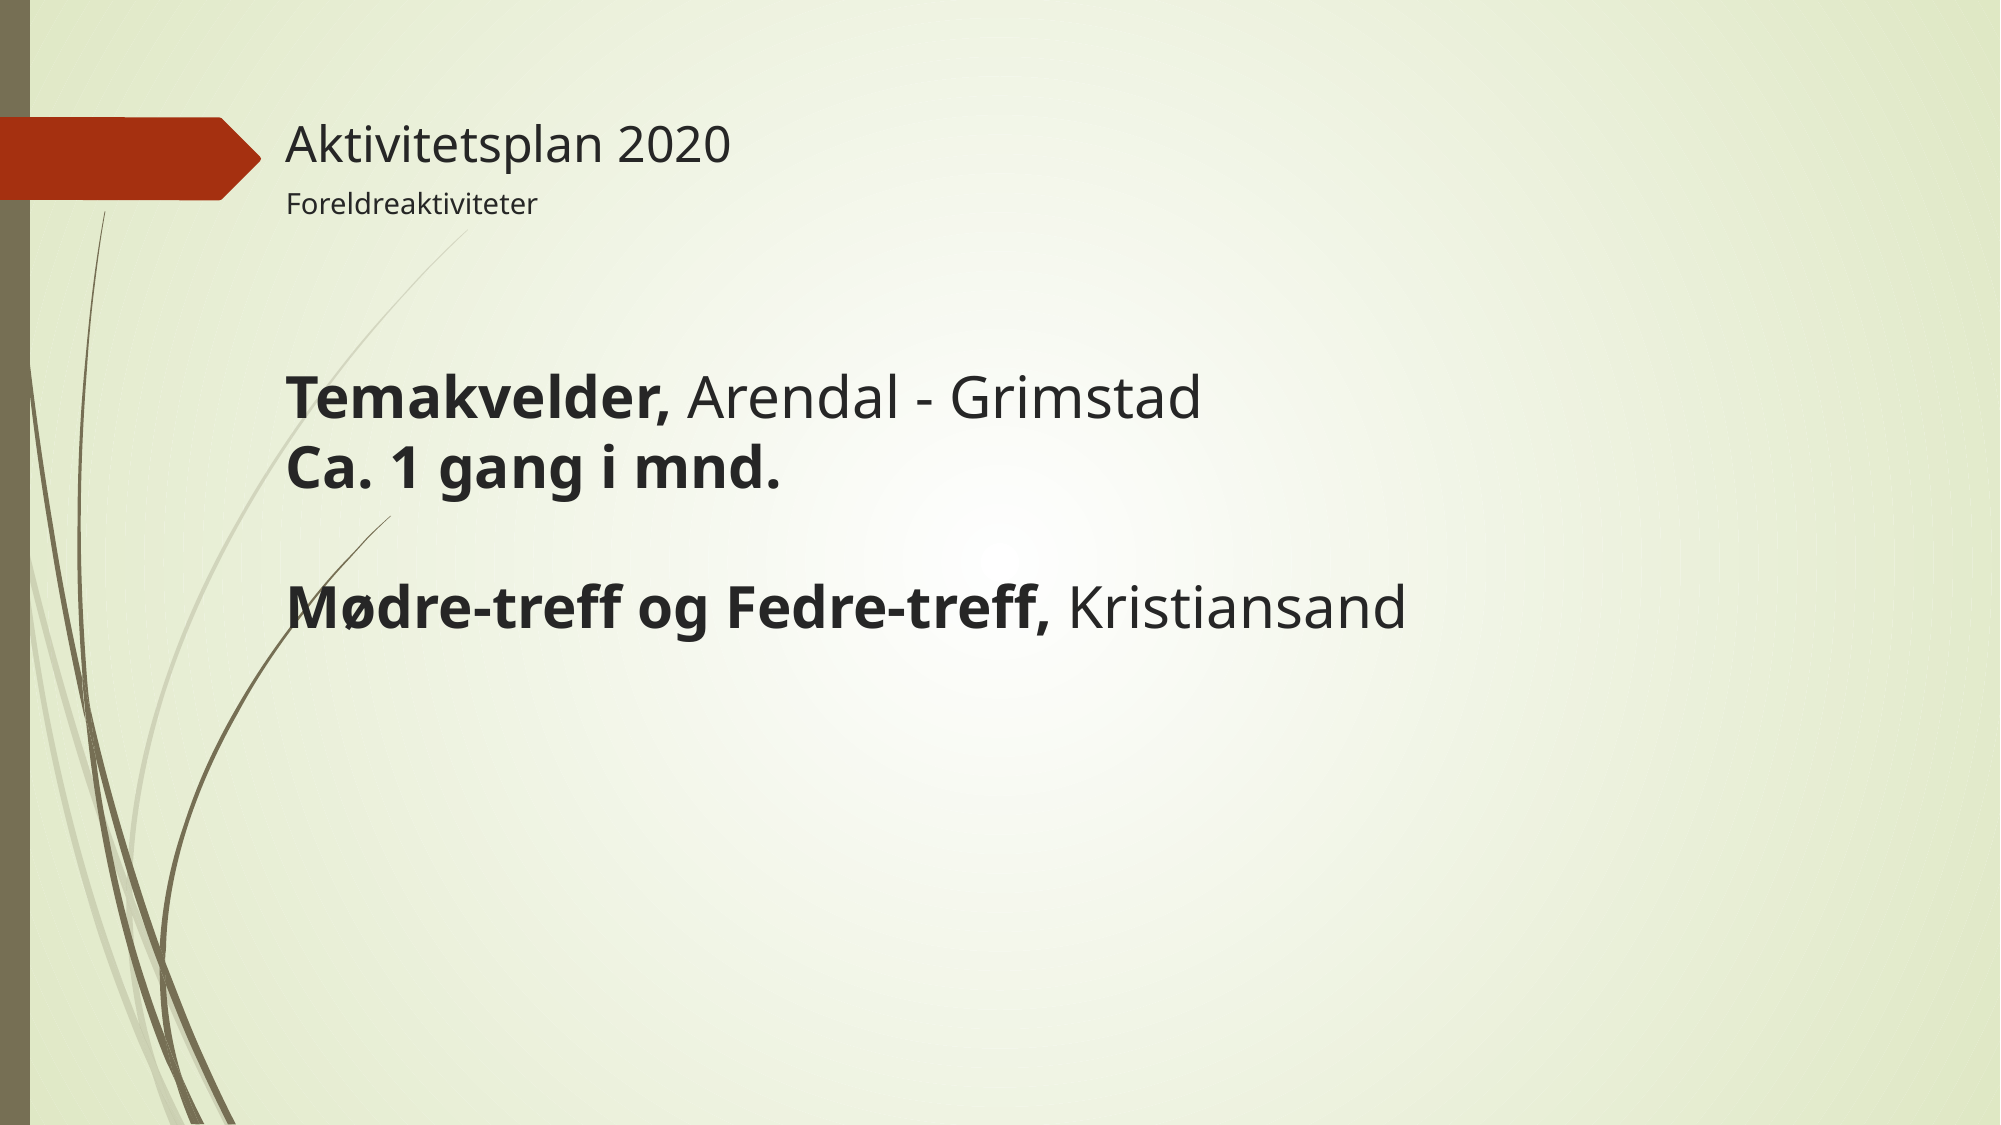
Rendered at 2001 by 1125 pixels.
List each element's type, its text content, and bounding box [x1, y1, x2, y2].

title Foreldreaktiviteter Temakvelder, Arendal - Grimstad Ca. 1 gang i mnd. Mødre-treff og Fedre-treff, Kristiansand [270, 255, 1733, 1094]
text_box Aktivitetsplan 2020 [270, 105, 1733, 255]
